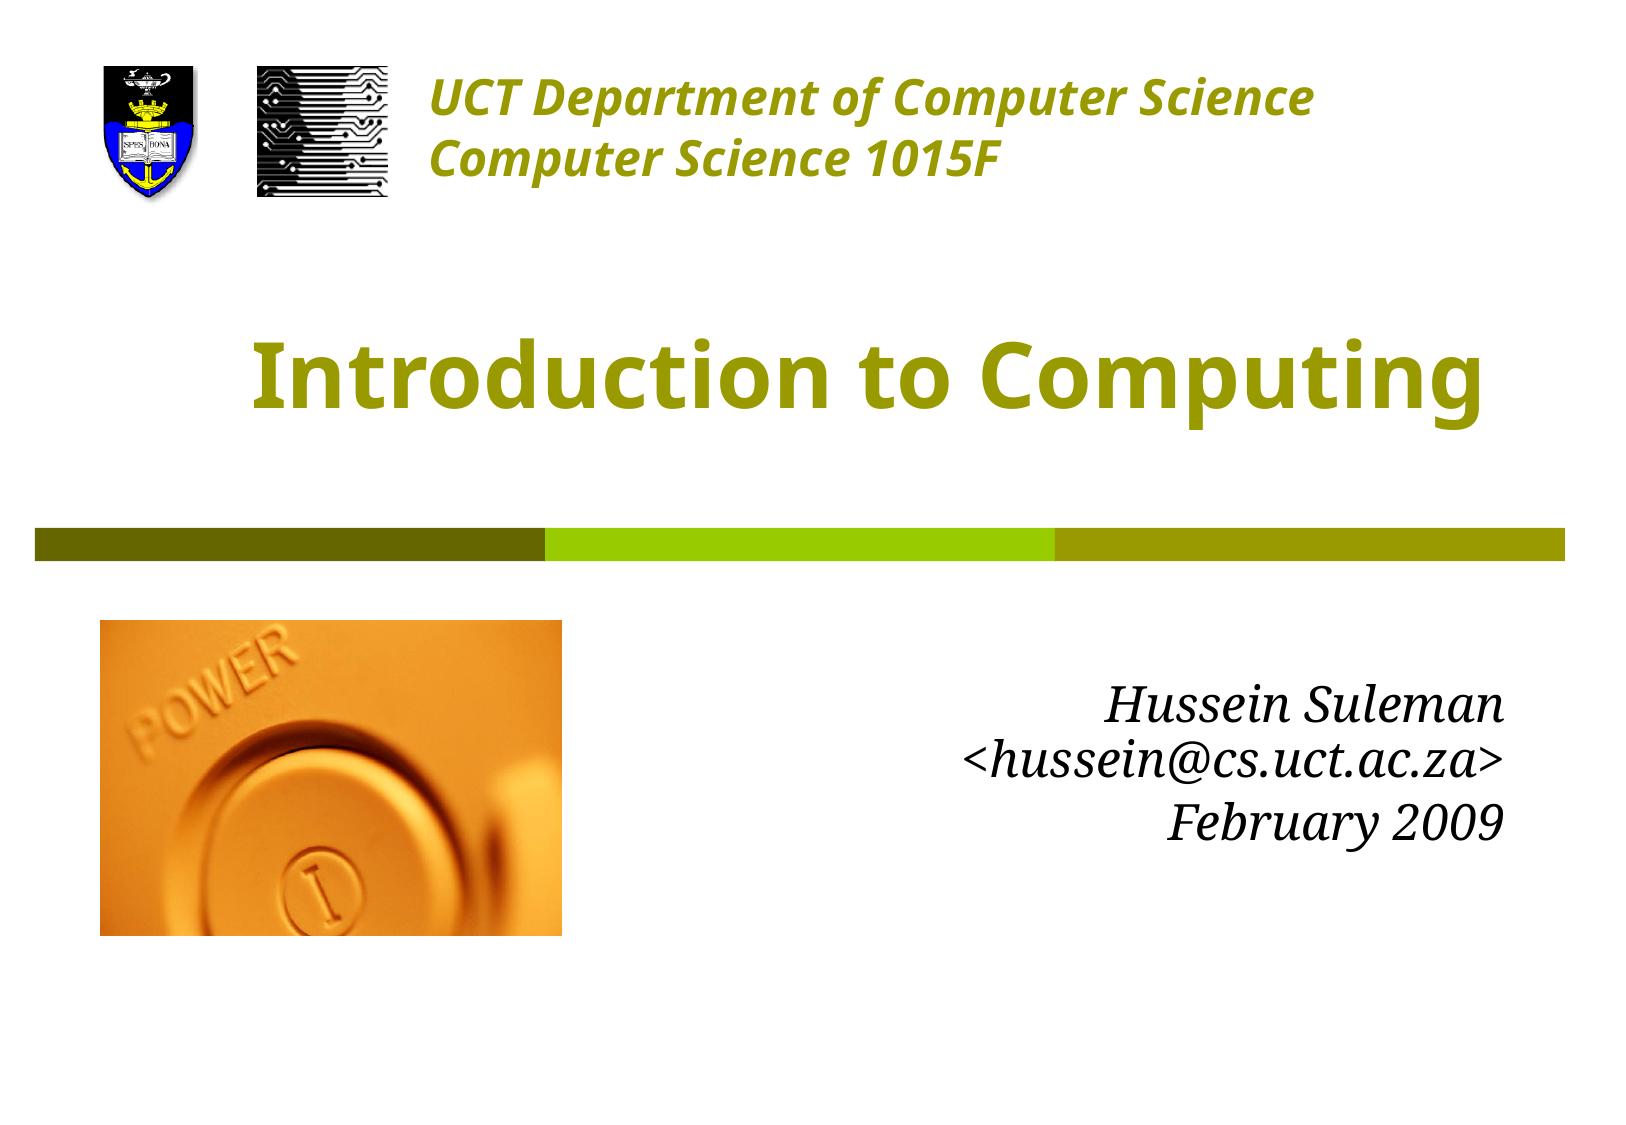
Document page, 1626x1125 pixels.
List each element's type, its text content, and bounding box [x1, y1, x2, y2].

picture [100, 620, 562, 936]
list Hussein Suleman <hussein@cs.uct.ac.za> February 2009 [679, 679, 1506, 975]
text_box UCT Department of Computer Science Computer Science 1015F [413, 88, 1489, 195]
title Introduction to Computing [121, 309, 1503, 443]
picture [257, 66, 388, 197]
picture [103, 66, 198, 209]
